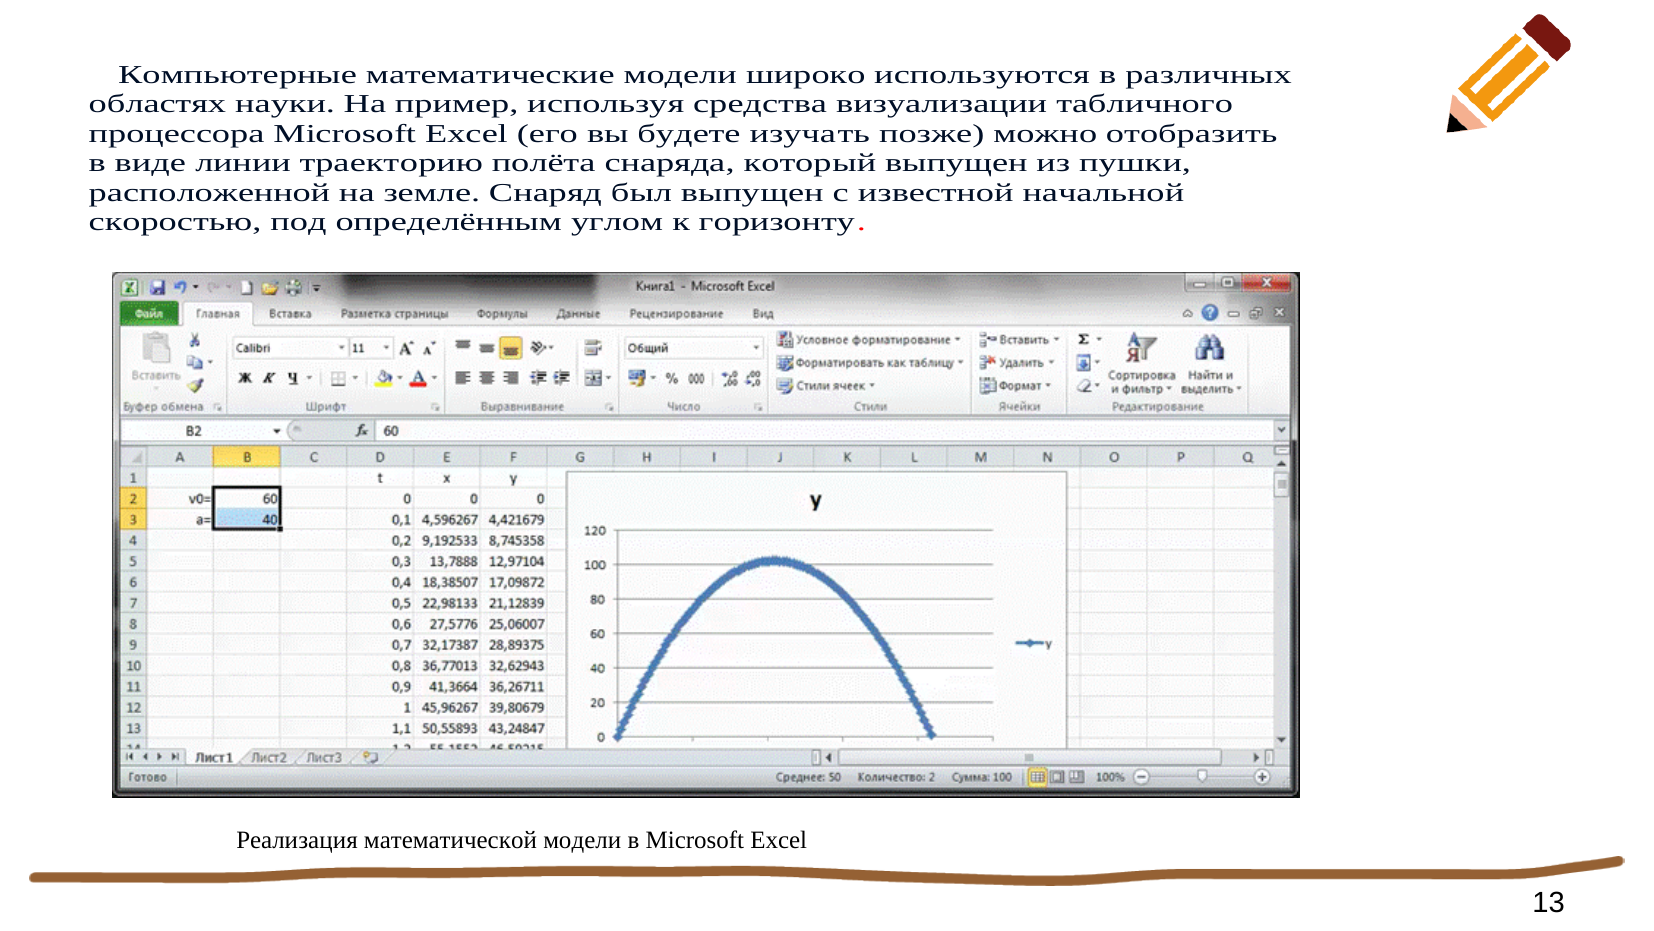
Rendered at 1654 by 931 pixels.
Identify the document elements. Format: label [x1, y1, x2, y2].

picture [88, 59, 1300, 237]
picture [1446, 14, 1571, 133]
picture [112, 272, 1300, 798]
picture [29, 825, 1625, 886]
